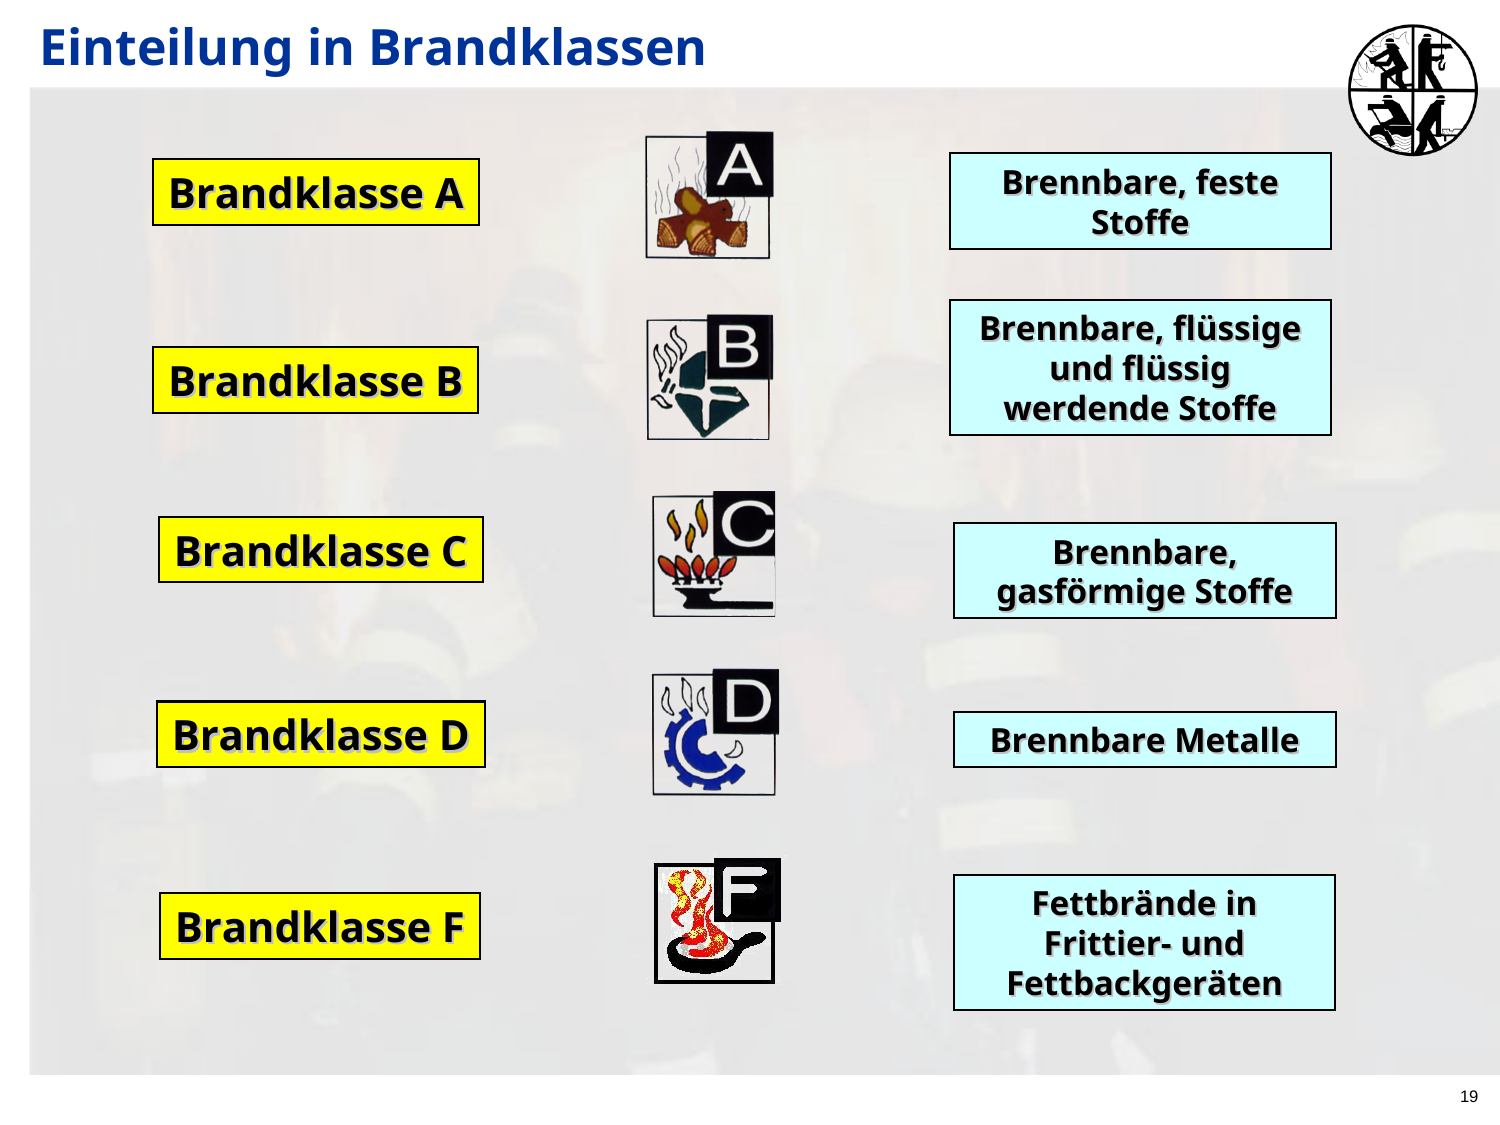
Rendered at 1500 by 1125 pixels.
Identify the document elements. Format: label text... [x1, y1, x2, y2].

text_box Brandklasse F [160, 893, 481, 959]
text_box Brandklasse D [157, 701, 485, 768]
text_box Brennbare, flüssige und flüssig werdende Stoffe [949, 299, 1332, 436]
text_box Brandklasse A [153, 159, 479, 225]
picture [31, 20, 1500, 1075]
text_box Brennbare, feste Stoffe [949, 153, 1331, 249]
text_box Brandklasse C [159, 516, 483, 583]
text_box Fettbrände in Frittier- und Fettbackgeräten [953, 874, 1336, 1011]
text_box Brennbare Metalle [954, 711, 1336, 768]
text_box Brennbare, gasförmige Stoffe [954, 523, 1336, 619]
text_box Brandklasse B [153, 347, 479, 413]
title Einteilung in Brandklassen [39, 15, 1222, 78]
text_box <Foliennummer> [1180, 1078, 1494, 1118]
